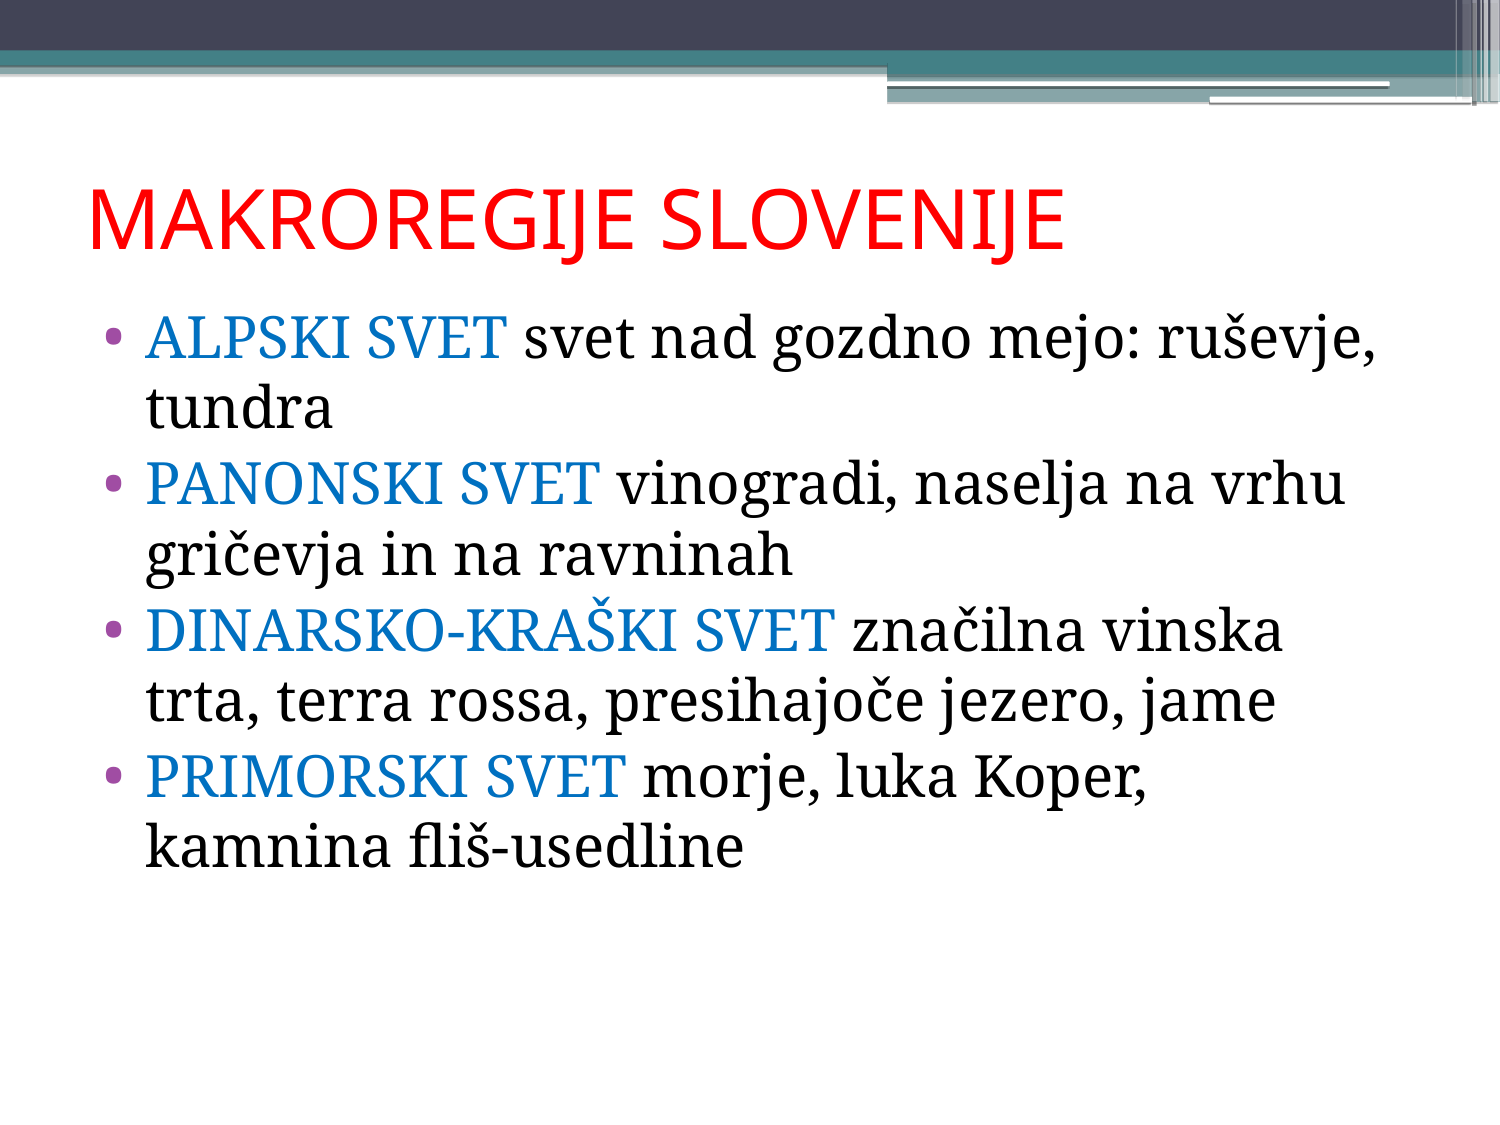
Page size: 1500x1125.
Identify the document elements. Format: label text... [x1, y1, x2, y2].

list ALPSKI SVET svet nad gozdno mejo: ruševje, tundra PANONSKI SVET vinogradi, naselja na vrhu gričevja in na ravninah DINARSKO-KRAŠKI SVET značilna vinska trta, terra rossa, presihajoče jezero, jame PRIMORSKI SVET morje, luka Koper, kamnina fliš-usedline [70, 292, 1421, 1003]
title MAKROREGIJE SLOVENIJE [70, 128, 1421, 292]
